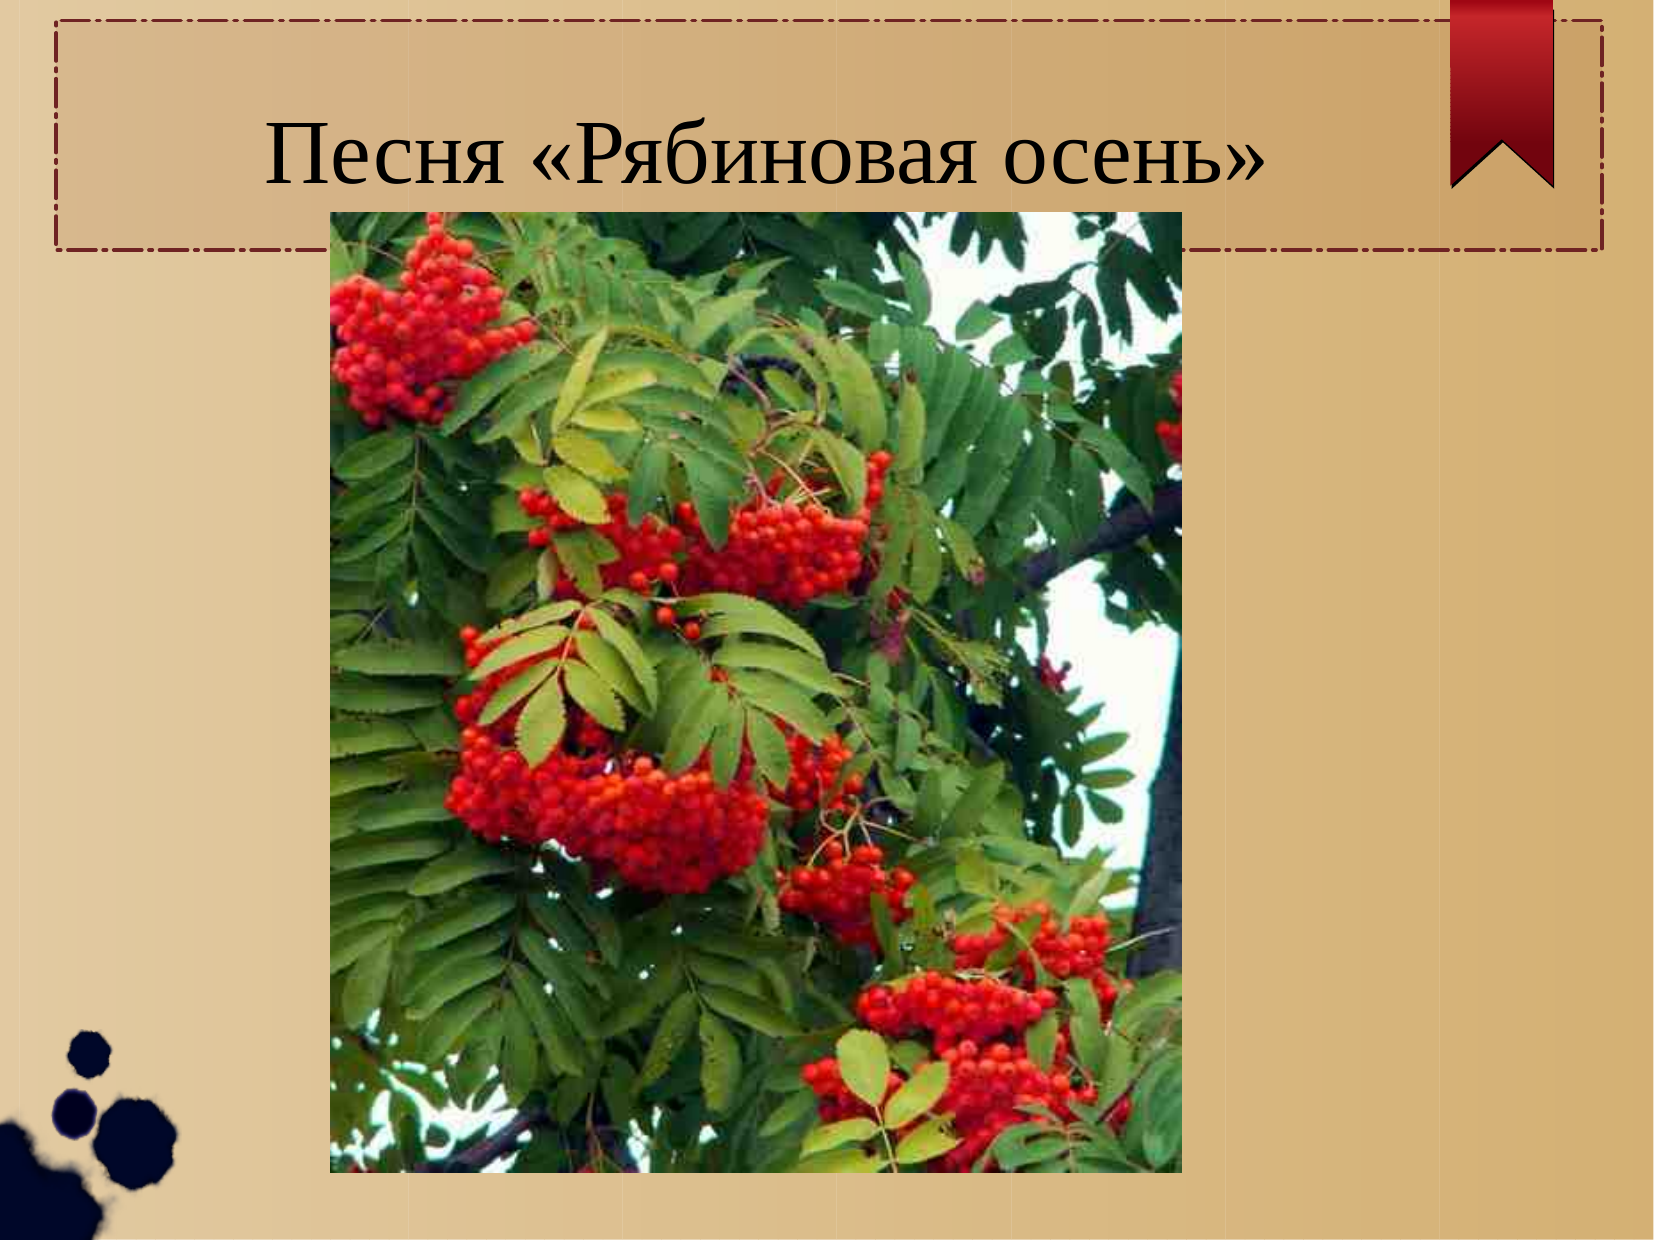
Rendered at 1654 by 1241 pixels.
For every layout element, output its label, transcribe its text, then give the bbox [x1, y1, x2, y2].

title Песня «Рябиновая осень» [82, 49, 1453, 257]
picture [330, 212, 1182, 1174]
